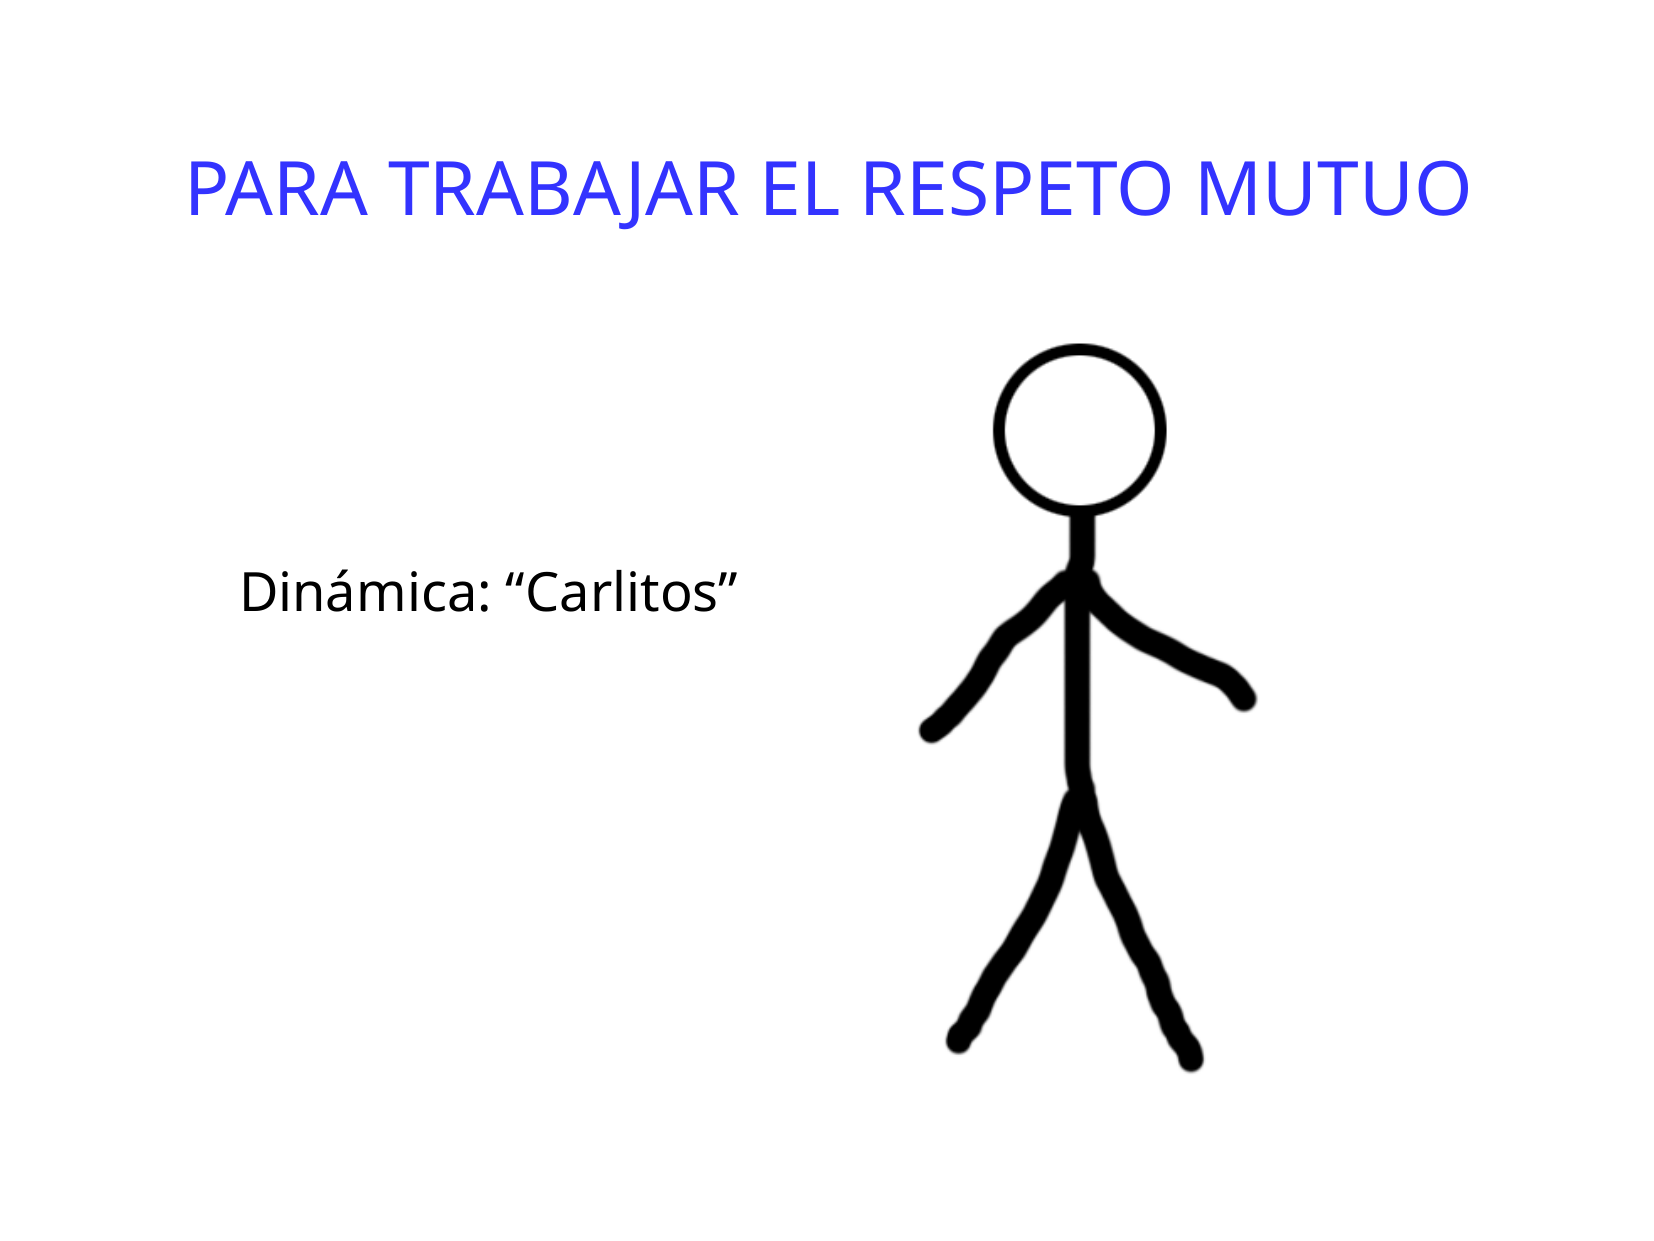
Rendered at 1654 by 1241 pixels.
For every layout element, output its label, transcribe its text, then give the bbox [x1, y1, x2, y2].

picture [825, 322, 1300, 1087]
text_box Dinámica: “Carlitos” [224, 472, 886, 713]
title PARA TRABAJAR EL RESPETO MUTUO [84, 49, 1573, 324]
